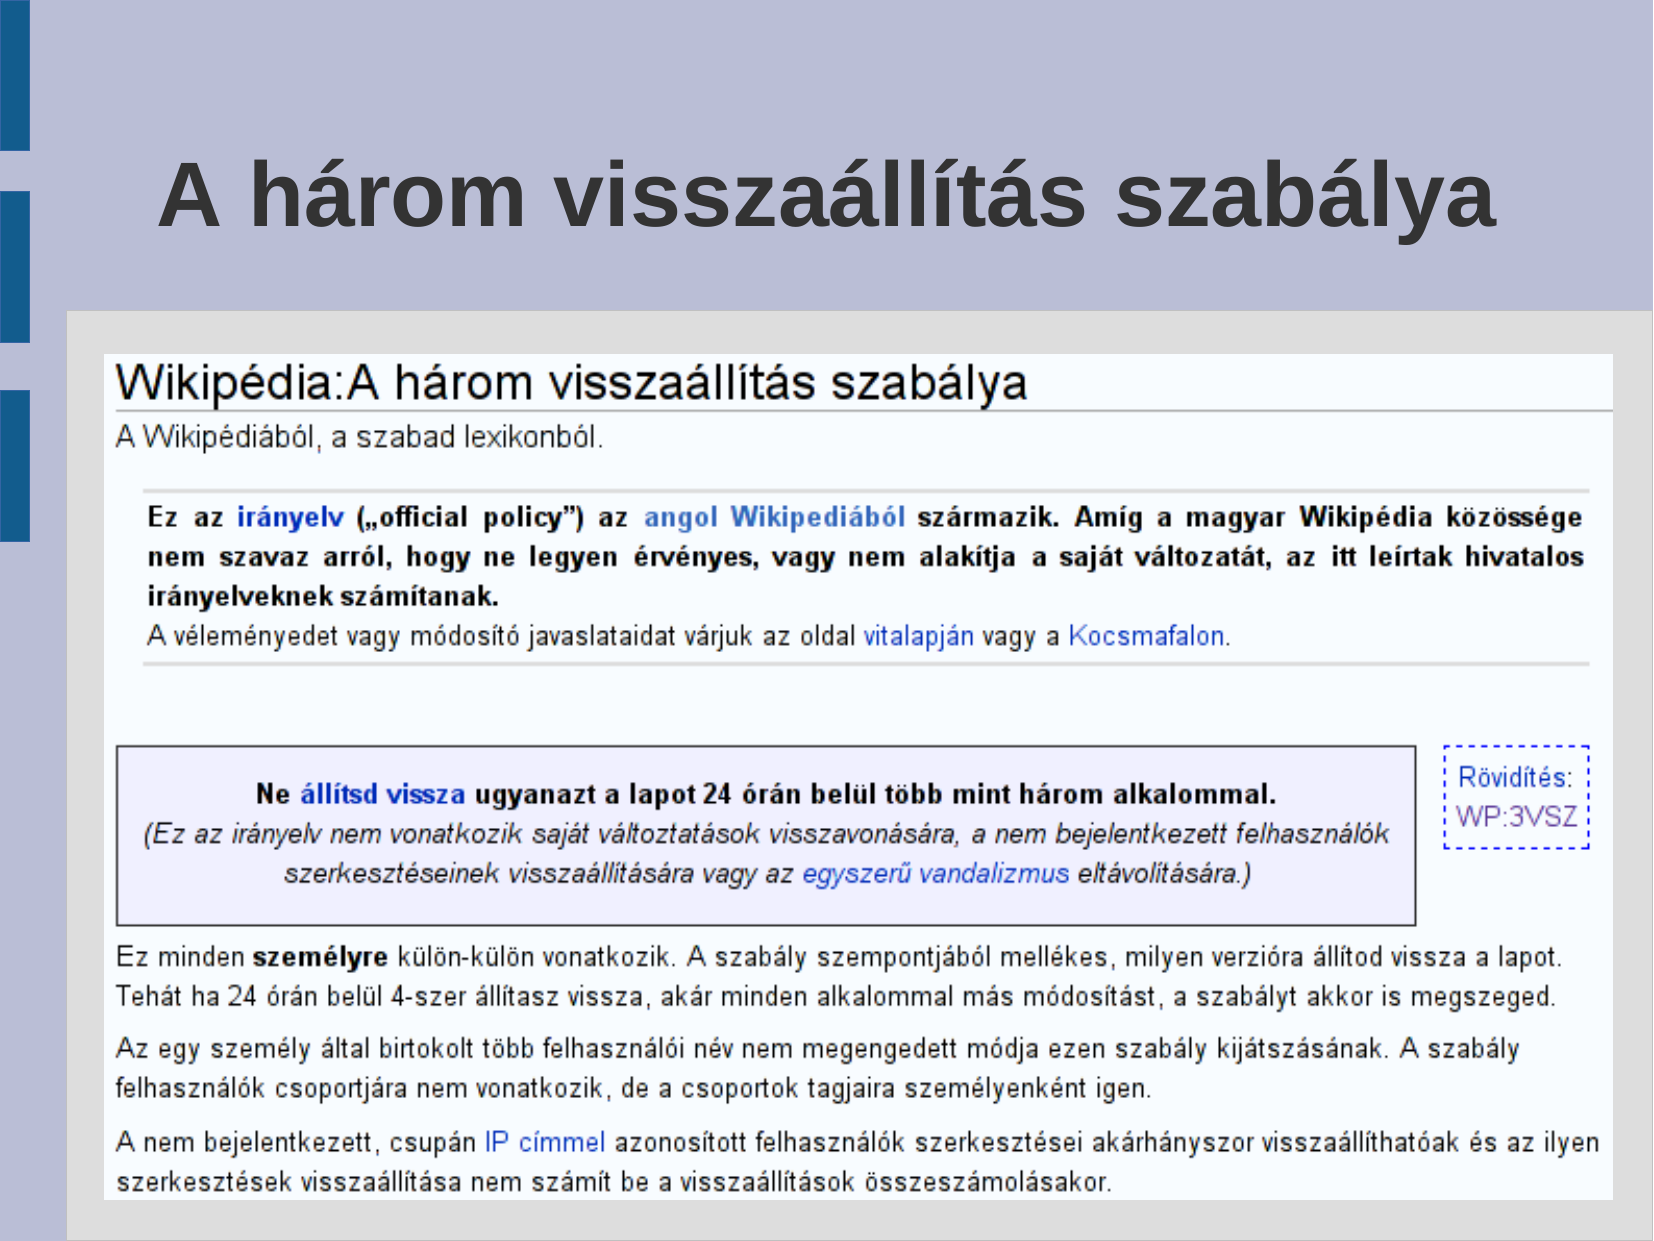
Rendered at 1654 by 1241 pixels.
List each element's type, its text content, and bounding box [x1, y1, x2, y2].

title A három visszaállítás szabálya [121, 91, 1534, 299]
picture [104, 354, 1613, 1201]
